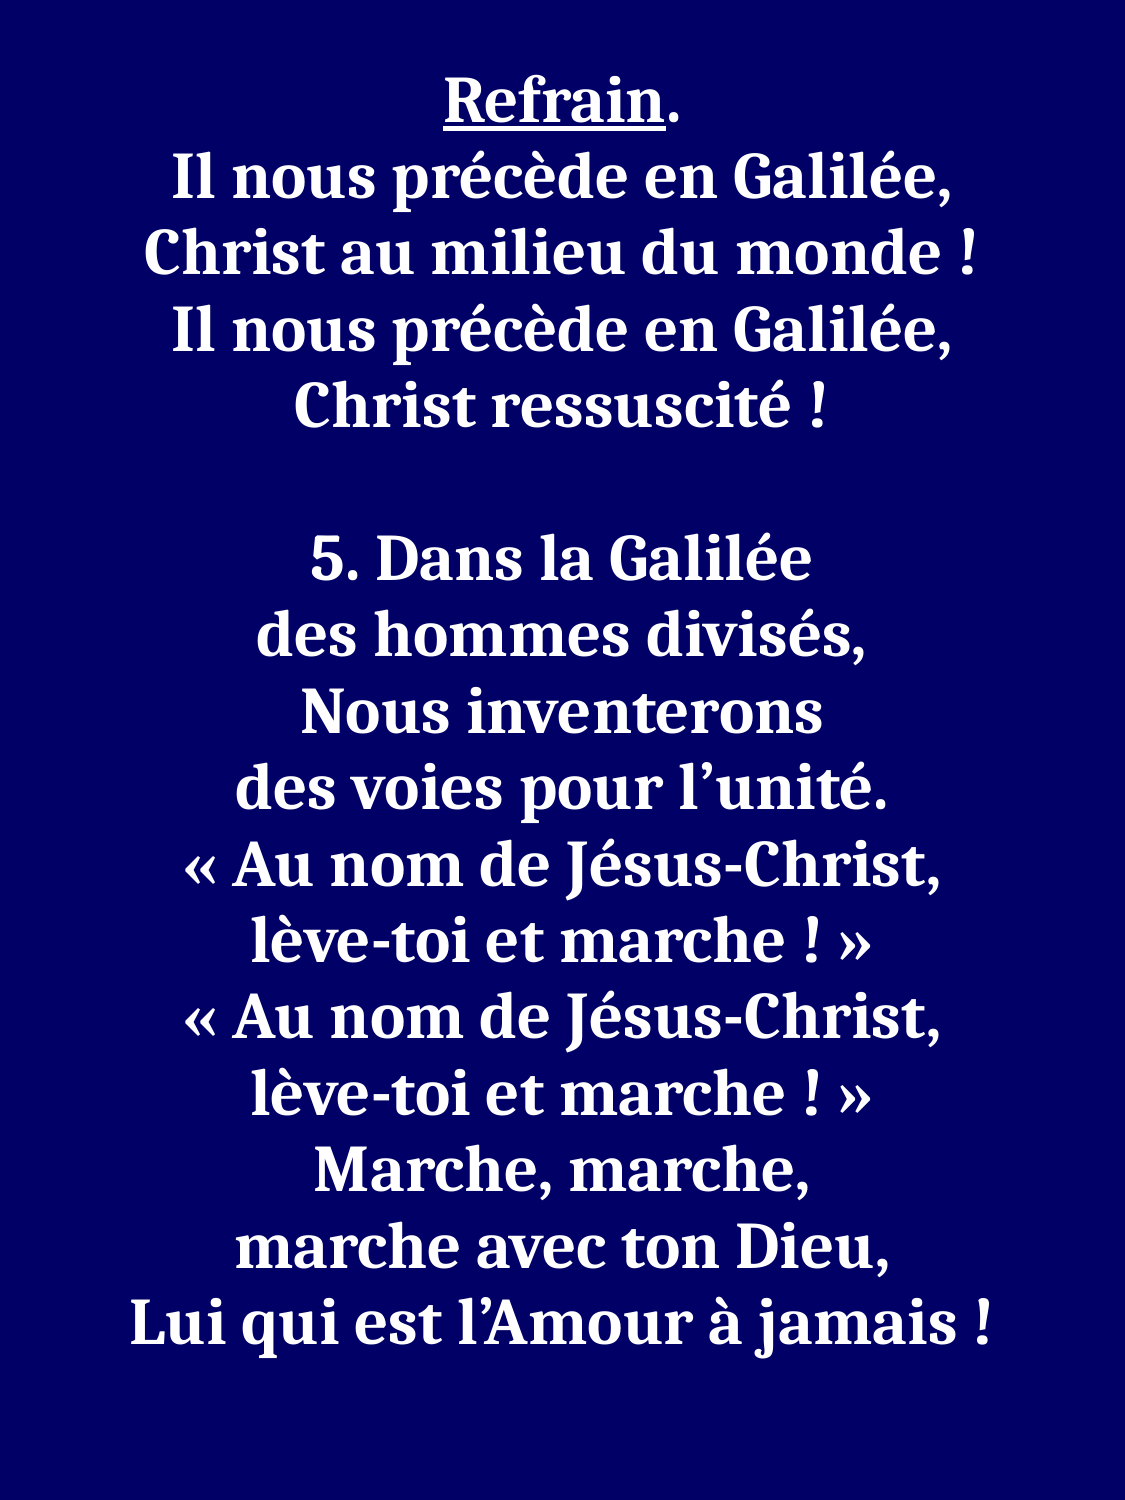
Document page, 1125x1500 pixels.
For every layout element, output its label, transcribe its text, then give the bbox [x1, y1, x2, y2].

text_box Refrain. Il nous précède en Galilée, Christ au milieu du monde ! Il nous précède en Galilée, Christ ressuscité ! 5. Dans la Galilée des hommes divisés, Nous inventerons des voies pour l’unité. « Au nom de Jésus-Christ, lève-toi et marche ! » « Au nom de Jésus-Christ, lève-toi et marche ! » Marche, marche, marche avec ton Dieu, Lui qui est l’Amour à jamais ! [0, 70, 1125, 1343]
